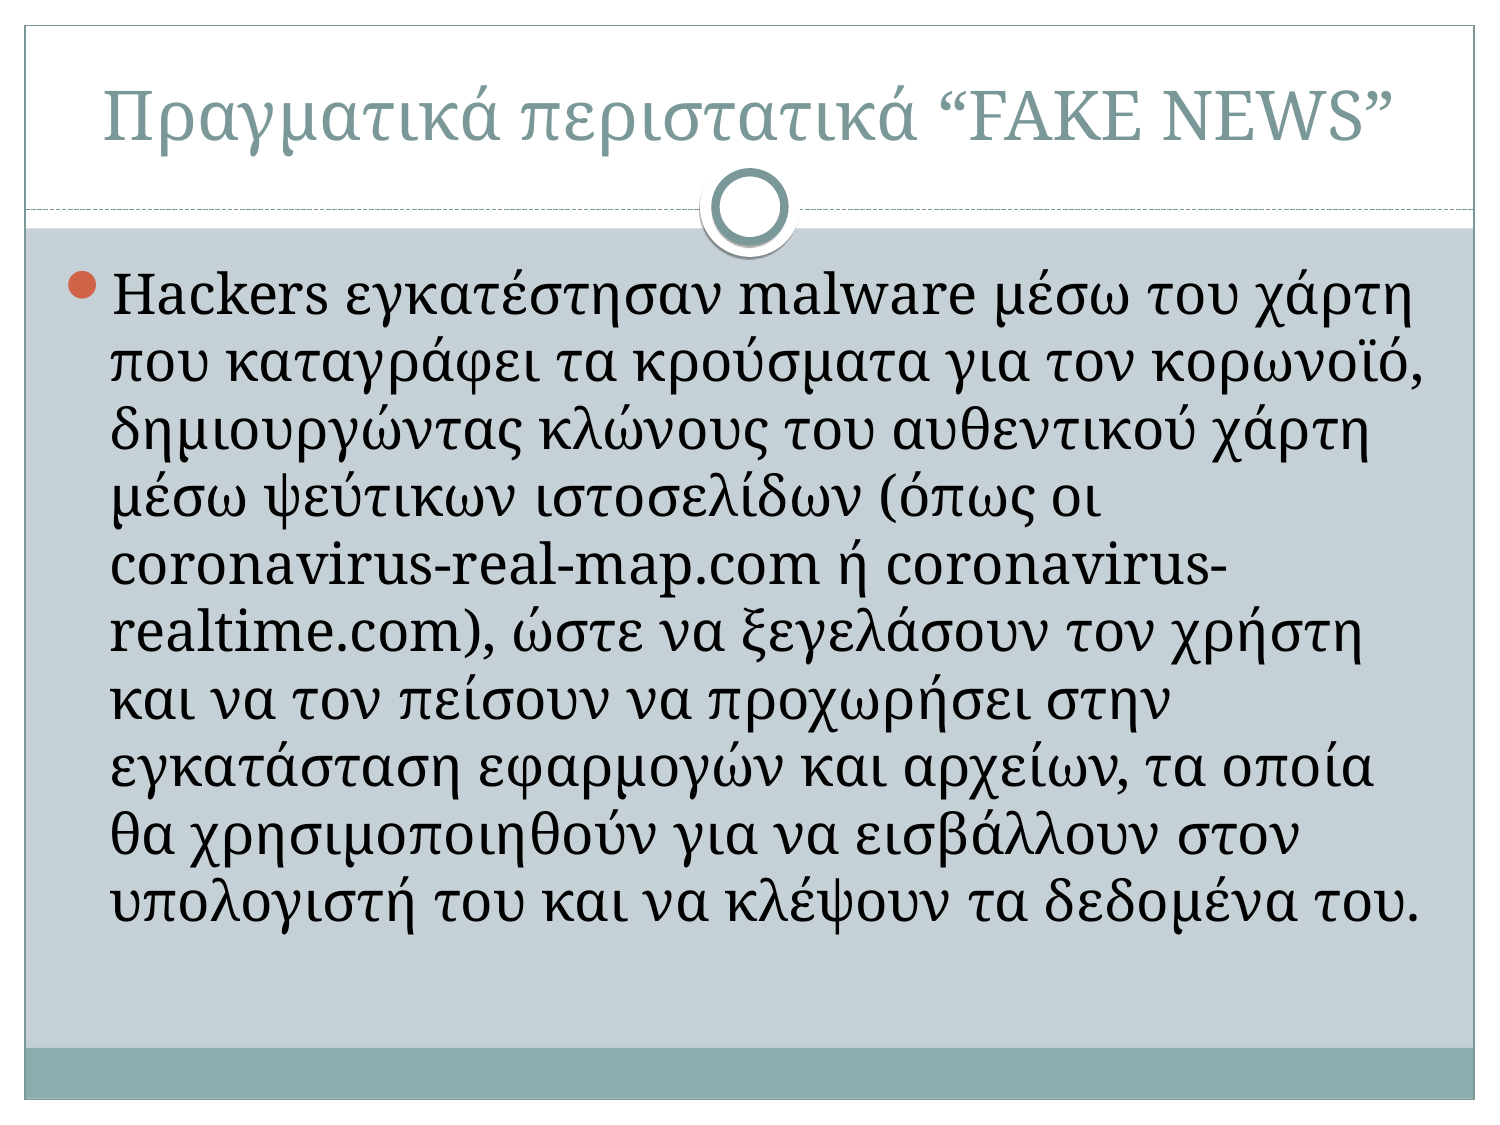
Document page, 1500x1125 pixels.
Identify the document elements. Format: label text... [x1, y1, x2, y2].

title Πραγματικά περιστατικά “FAKE NEWS” [49, 37, 1450, 162]
list Hackers εγκατέστησαν malware μέσω του χάρτη που καταγράφει τα κρούσματα για τον κορωνοϊό, δημιουργώντας κλώνους του αυθεντικού χάρτη μέσω ψεύτικων ιστοσελίδων (όπως οι coronavirus-real-map.com ή coronavirus-realtime.com), ώστε να ξεγελάσουν τον χρήστη και να τον πείσουν να προχωρήσει στην εγκατάσταση εφαρμογών και αρχείων, τα οποία θα χρησιμοποιηθούν για να εισβάλλουν στον υπολογιστή του και να κλέψουν τα δεδομένα του. [49, 250, 1445, 1001]
